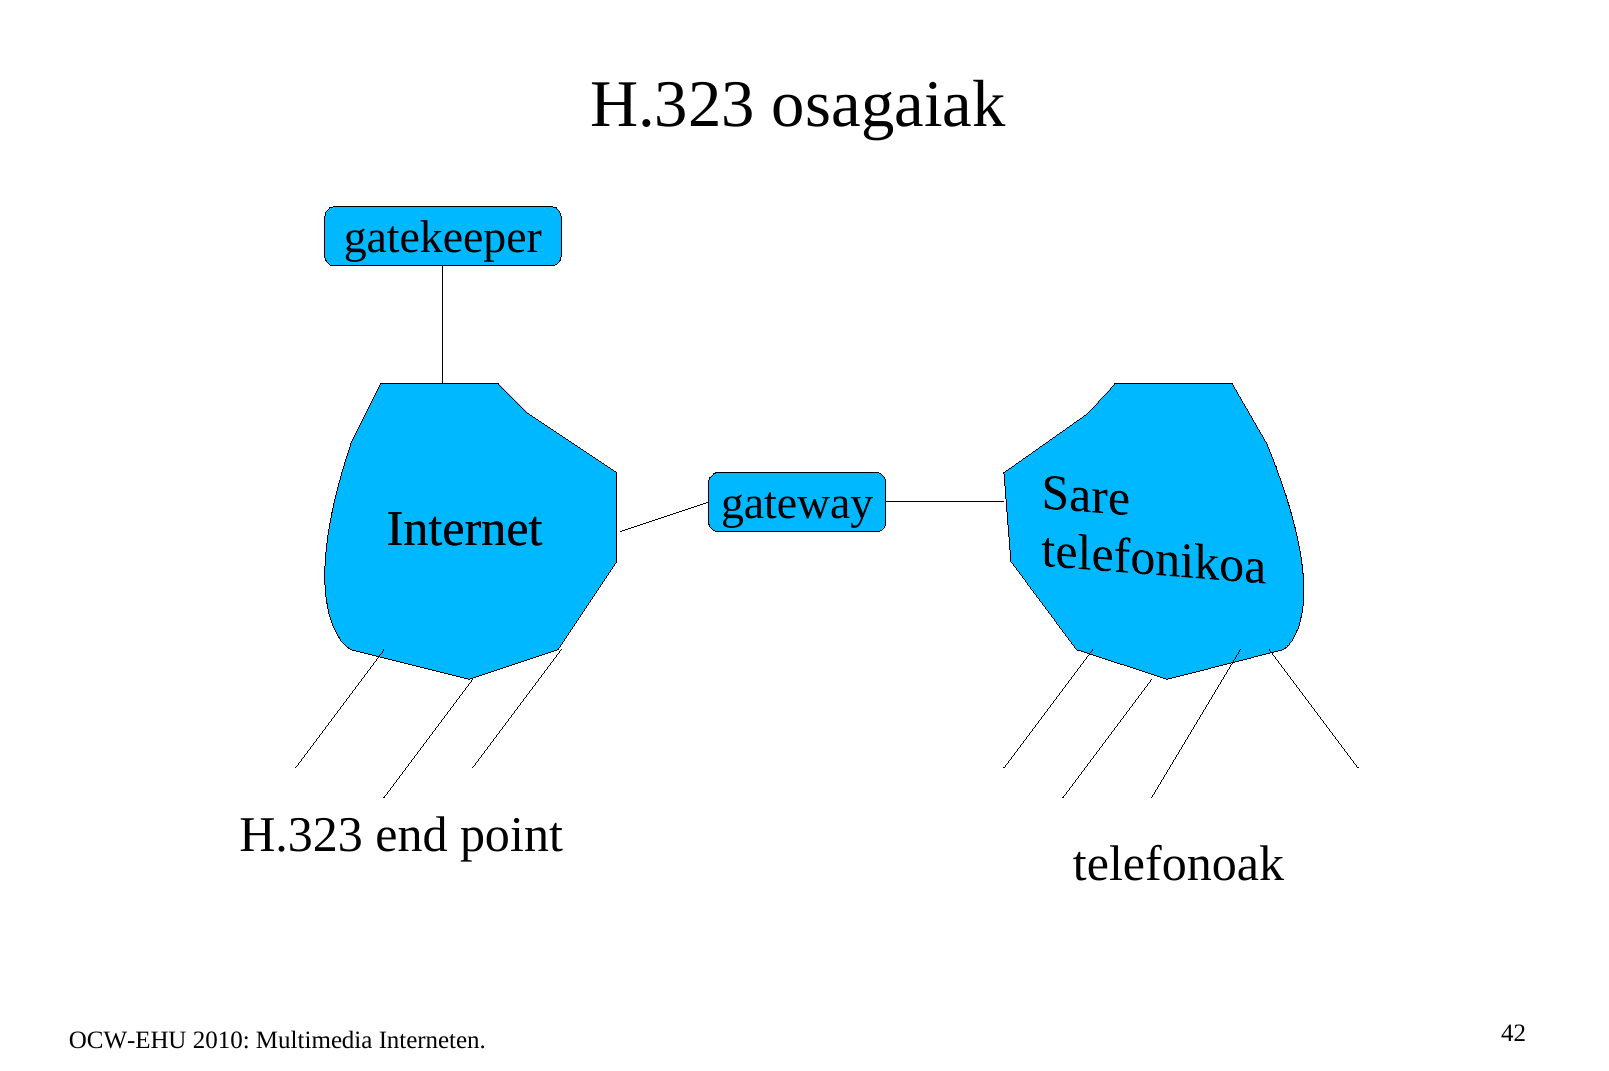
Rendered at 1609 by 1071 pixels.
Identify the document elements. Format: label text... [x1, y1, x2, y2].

text_box H.323 end point [224, 797, 591, 868]
text_box gatekeeper [324, 206, 562, 266]
text_box Internet [372, 490, 558, 562]
text_box Sare telefonikoa [1003, 383, 1304, 680]
text_box [324, 383, 617, 680]
text_box gateway [708, 472, 886, 532]
list H.323 osagaiak [41, 59, 1555, 999]
text_box telefonoak [1058, 826, 1300, 897]
